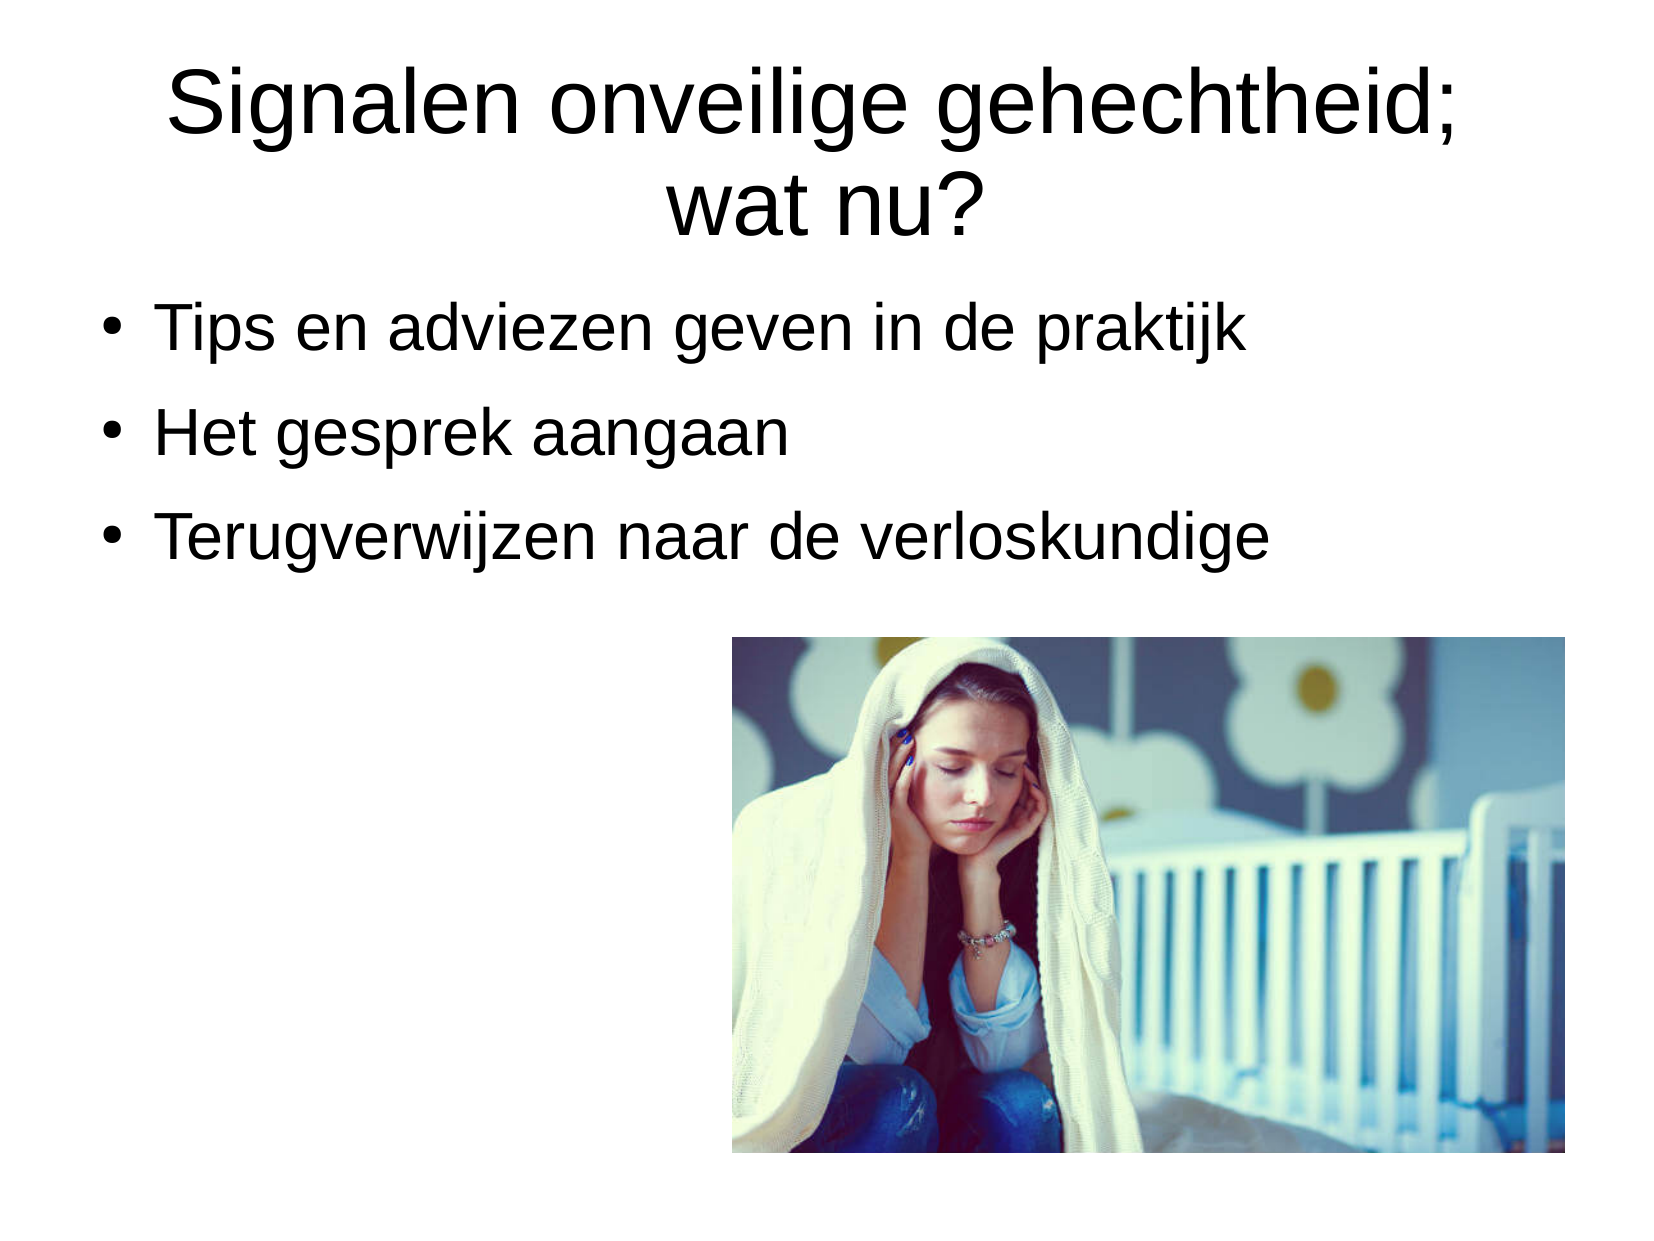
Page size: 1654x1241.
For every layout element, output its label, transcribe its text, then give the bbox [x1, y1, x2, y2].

list Tips en adviezen geven in de praktijk Het gesprek aangaan Terugverwijzen naar de verloskundige [82, 290, 1571, 1109]
title Signalen onveilige gehechtheid; wat nu? [82, 49, 1571, 257]
picture [732, 637, 1565, 1153]
